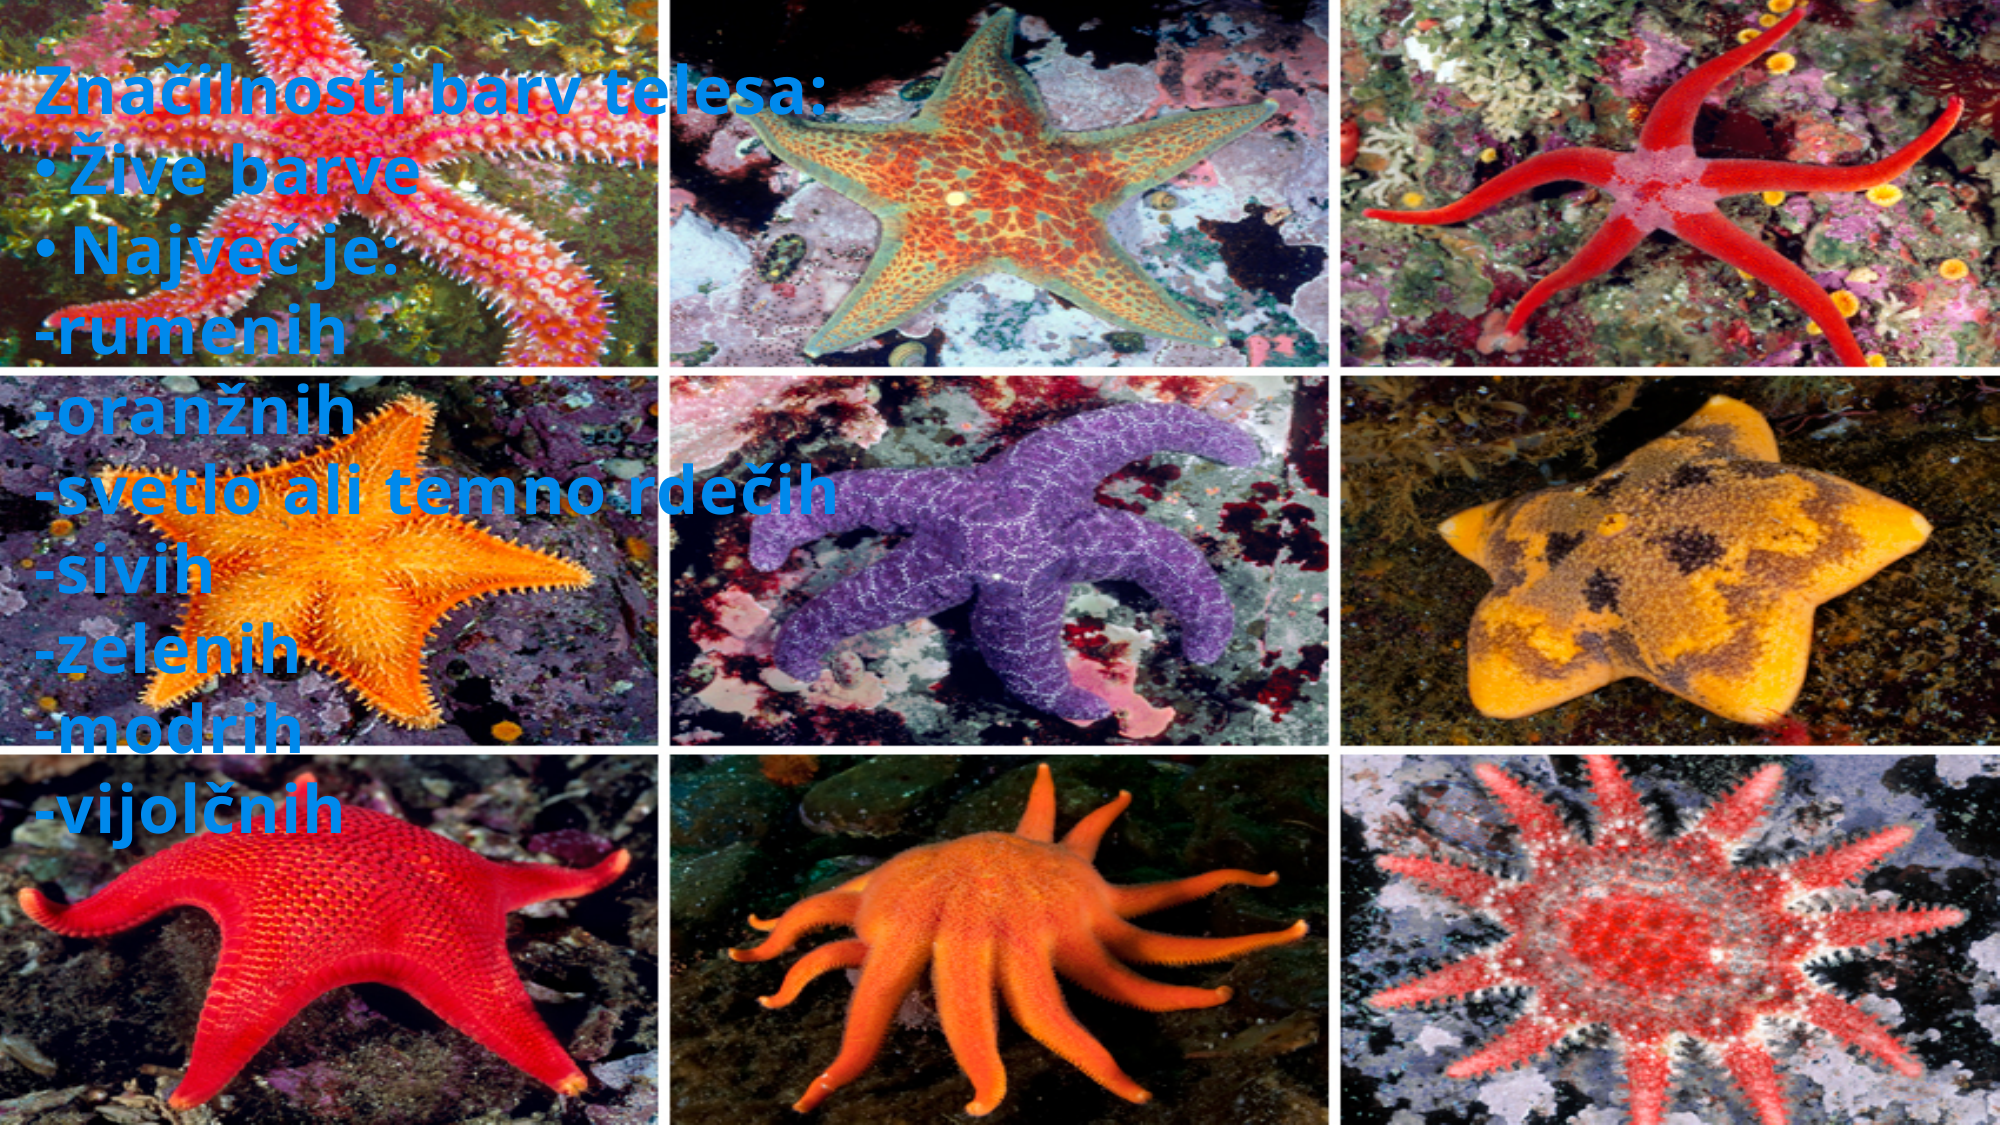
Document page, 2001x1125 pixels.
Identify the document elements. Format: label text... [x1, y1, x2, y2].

text_box Značilnosti barv telesa: Žive barve Največ je: -rumenih -oranžnih -svetlo ali temno rdečih -sivih -zelenih -modrih -vijolčnih [19, 40, 1128, 1125]
picture [0, 0, 2000, 1125]
